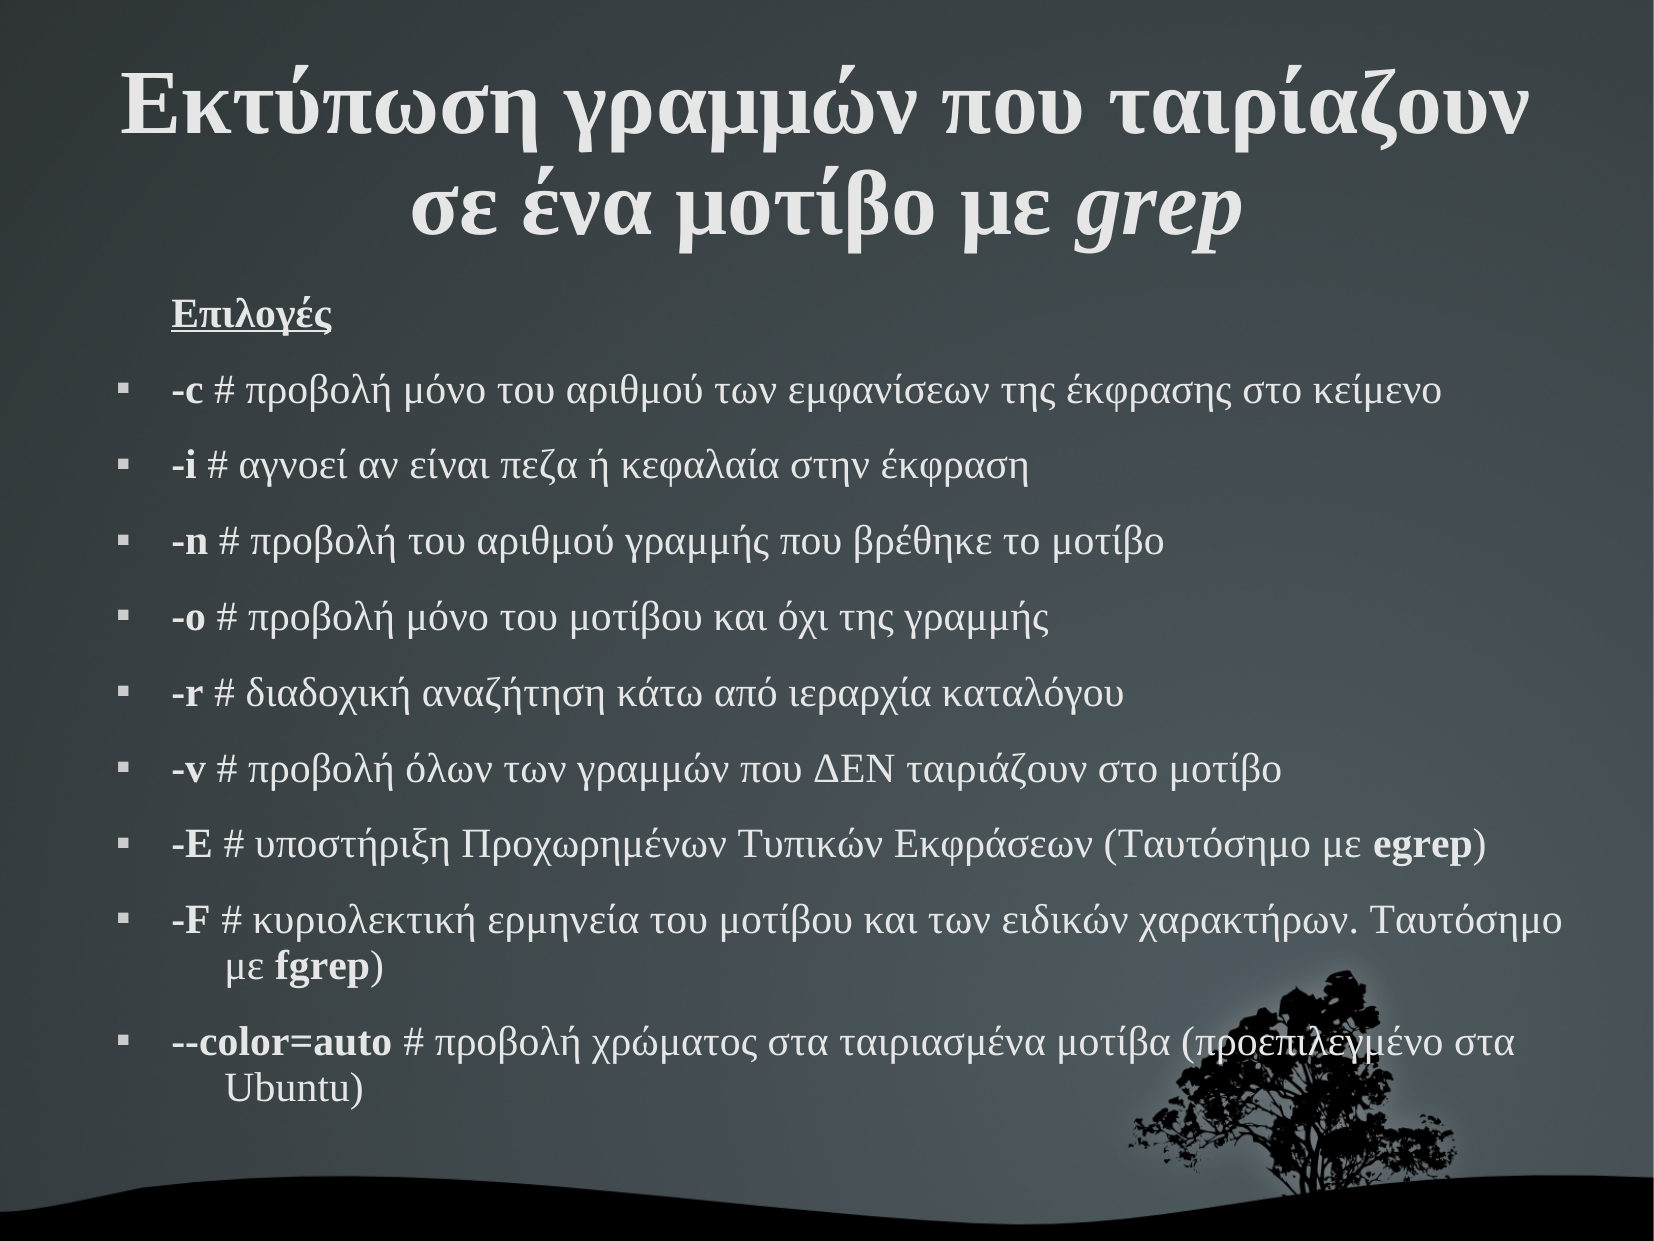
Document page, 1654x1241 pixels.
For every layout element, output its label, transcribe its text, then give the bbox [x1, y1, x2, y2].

list Επιλογές -c # προβολή μόνο του αριθμού των εμφανίσεων της έκφρασης στο κείμενο -i # αγνοεί αν είναι πεζα ή κεφαλαία στην έκφραση -n # προβολή του αριθμού γραμμής που βρέθηκε το μοτίβο -o # προβολή μόνο του μοτίβου και όχι της γραμμής -r # διαδοχική αναζήτηση κάτω από ιεραρχία καταλόγου -v # προβολή όλων των γραμμών που ΔΕΝ ταιριάζουν στο μοτίβο -E # υποστήριξη Προχωρημένων Τυπικών Εκφράσεων (Ταυτόσημο με egrep) -F # κυριολεκτική ερμηνεία του μοτίβου και των ειδικών χαρακτήρων. Ταυτόσημο με fgrep) --color=auto # προβολή χρώματος στα ταιριασμένα μοτίβα (προεπιλεγμένο στα Ubuntu) [82, 290, 1571, 1207]
title Εκτύπωση γραμμών που ταιρίαζουν σε ένα μοτίβο με grep [82, 33, 1571, 273]
picture [0, 0, 1654, 1241]
